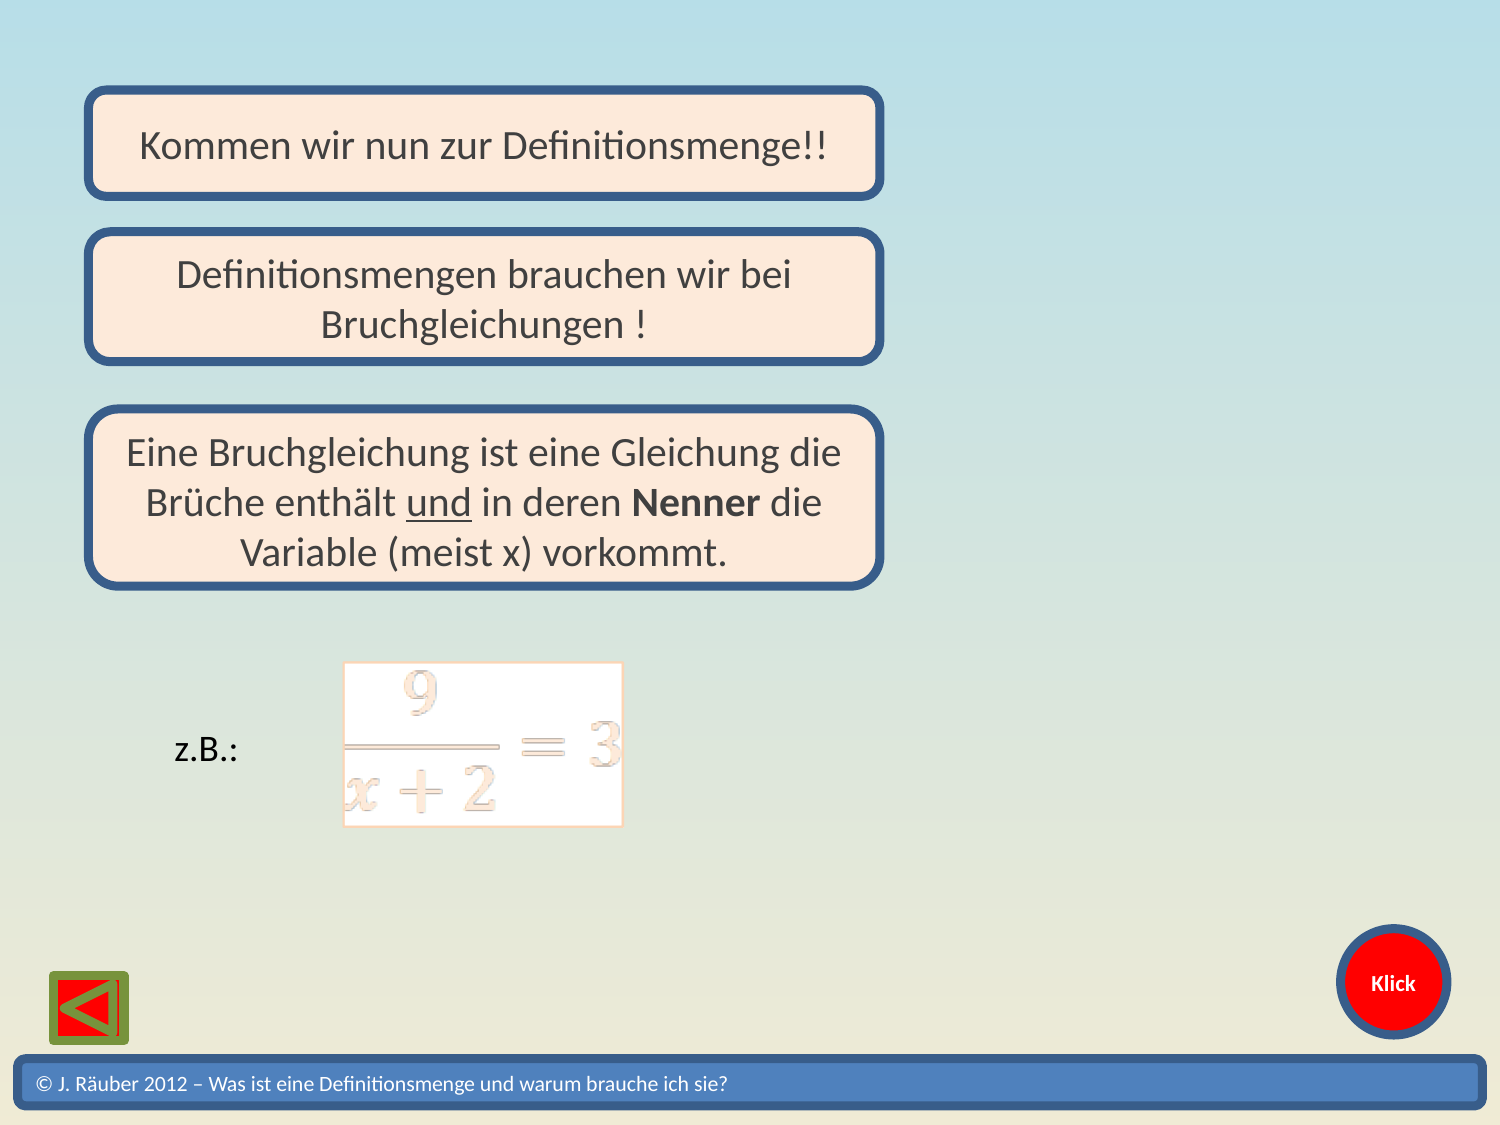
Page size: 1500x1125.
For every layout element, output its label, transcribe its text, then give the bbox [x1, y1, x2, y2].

text_box [53, 975, 125, 1041]
text_box Eine Bruchgleichung ist eine Gleichung die Brüche enthält und in deren Nenner die Variable (meist x) vorkommt. [88, 408, 880, 587]
picture [342, 661, 626, 830]
text_box z.B.: [159, 716, 342, 777]
text_box Kommen wir nun zur Definitionsmenge!! [88, 90, 880, 197]
text_box © J. Räuber 2012 – Was ist eine Definitionsmenge und warum brauche ich sie? [17, 1058, 1483, 1106]
text_box Definitionsmengen brauchen wir bei Bruchgleichungen ! [88, 231, 880, 362]
text_box Klick [1340, 928, 1447, 1036]
